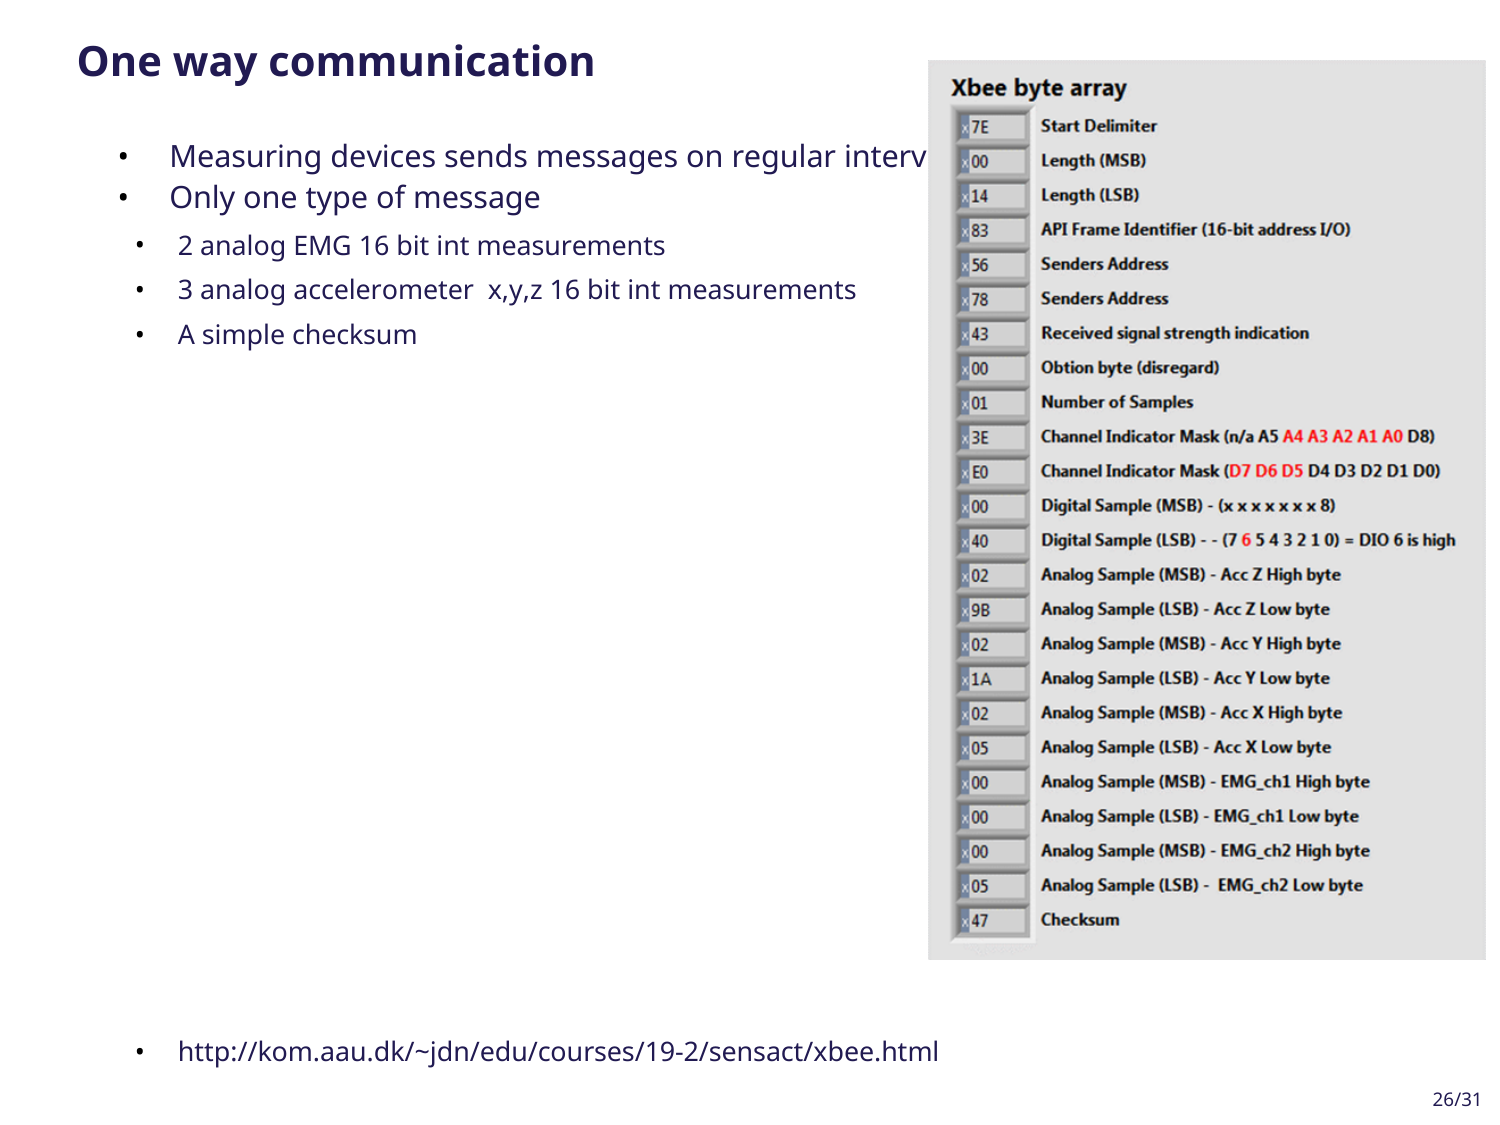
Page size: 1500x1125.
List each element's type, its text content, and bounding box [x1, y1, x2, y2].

list Measuring devices sends messages on regular intervals Only one type of message 2 analog EMG 16 bit int measurements 3 analog accelerometer x,y,z 16 bit int measurements A simple checksum http://kom.aau.dk/~jdn/edu/courses/19-2/sensact/xbee.html [60, 135, 1482, 1081]
picture [928, 60, 1486, 961]
title One way communication [61, 28, 1441, 92]
